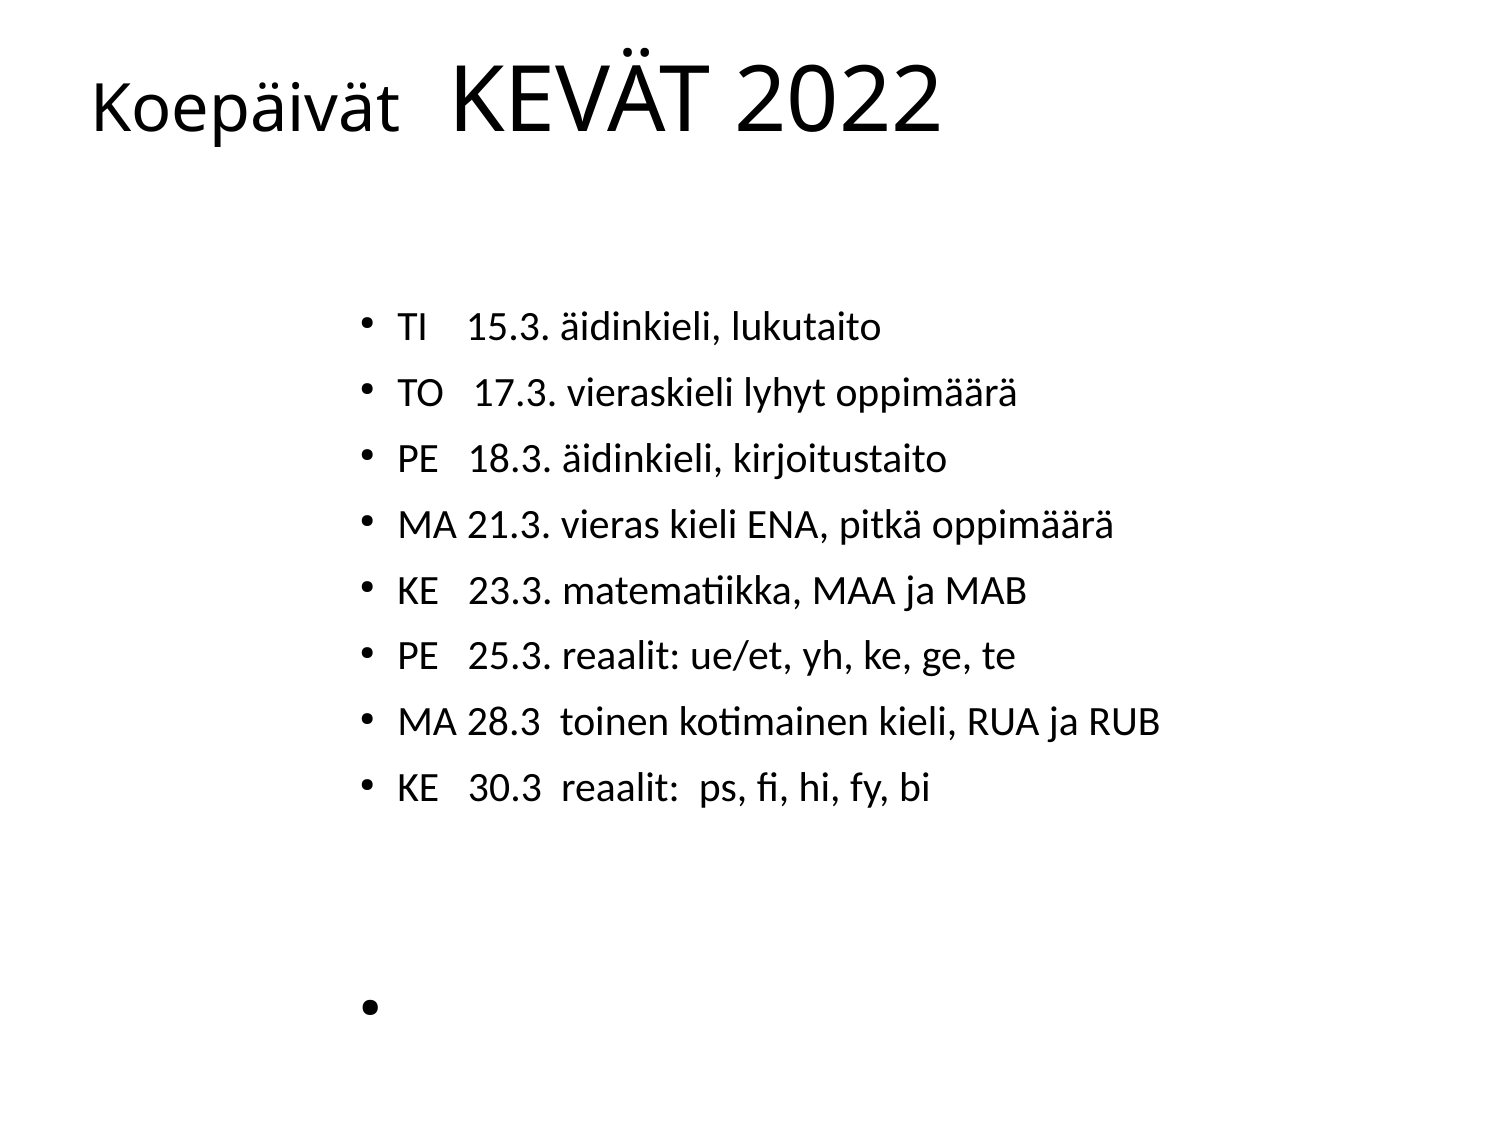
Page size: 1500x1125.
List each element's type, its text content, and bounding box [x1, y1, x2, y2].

title Koepäivät KEVÄT 2022 [75, 44, 1426, 233]
list TI 15.3. äidinkieli, lukutaito TO 17.3. vieraskieli lyhyt oppimäärä PE 18.3. äidinkieli, kirjoitustaito MA 21.3. vieras kieli ENA, pitkä oppimäärä KE 23.3. matematiikka, MAA ja MAB PE 25.3. reaalit: ue/et, yh, ke, ge, te MA 28.3 toinen kotimainen kieli, RUA ja RUB KE 30.3 reaalit: ps, fi, hi, fy, bi [344, 296, 1426, 916]
